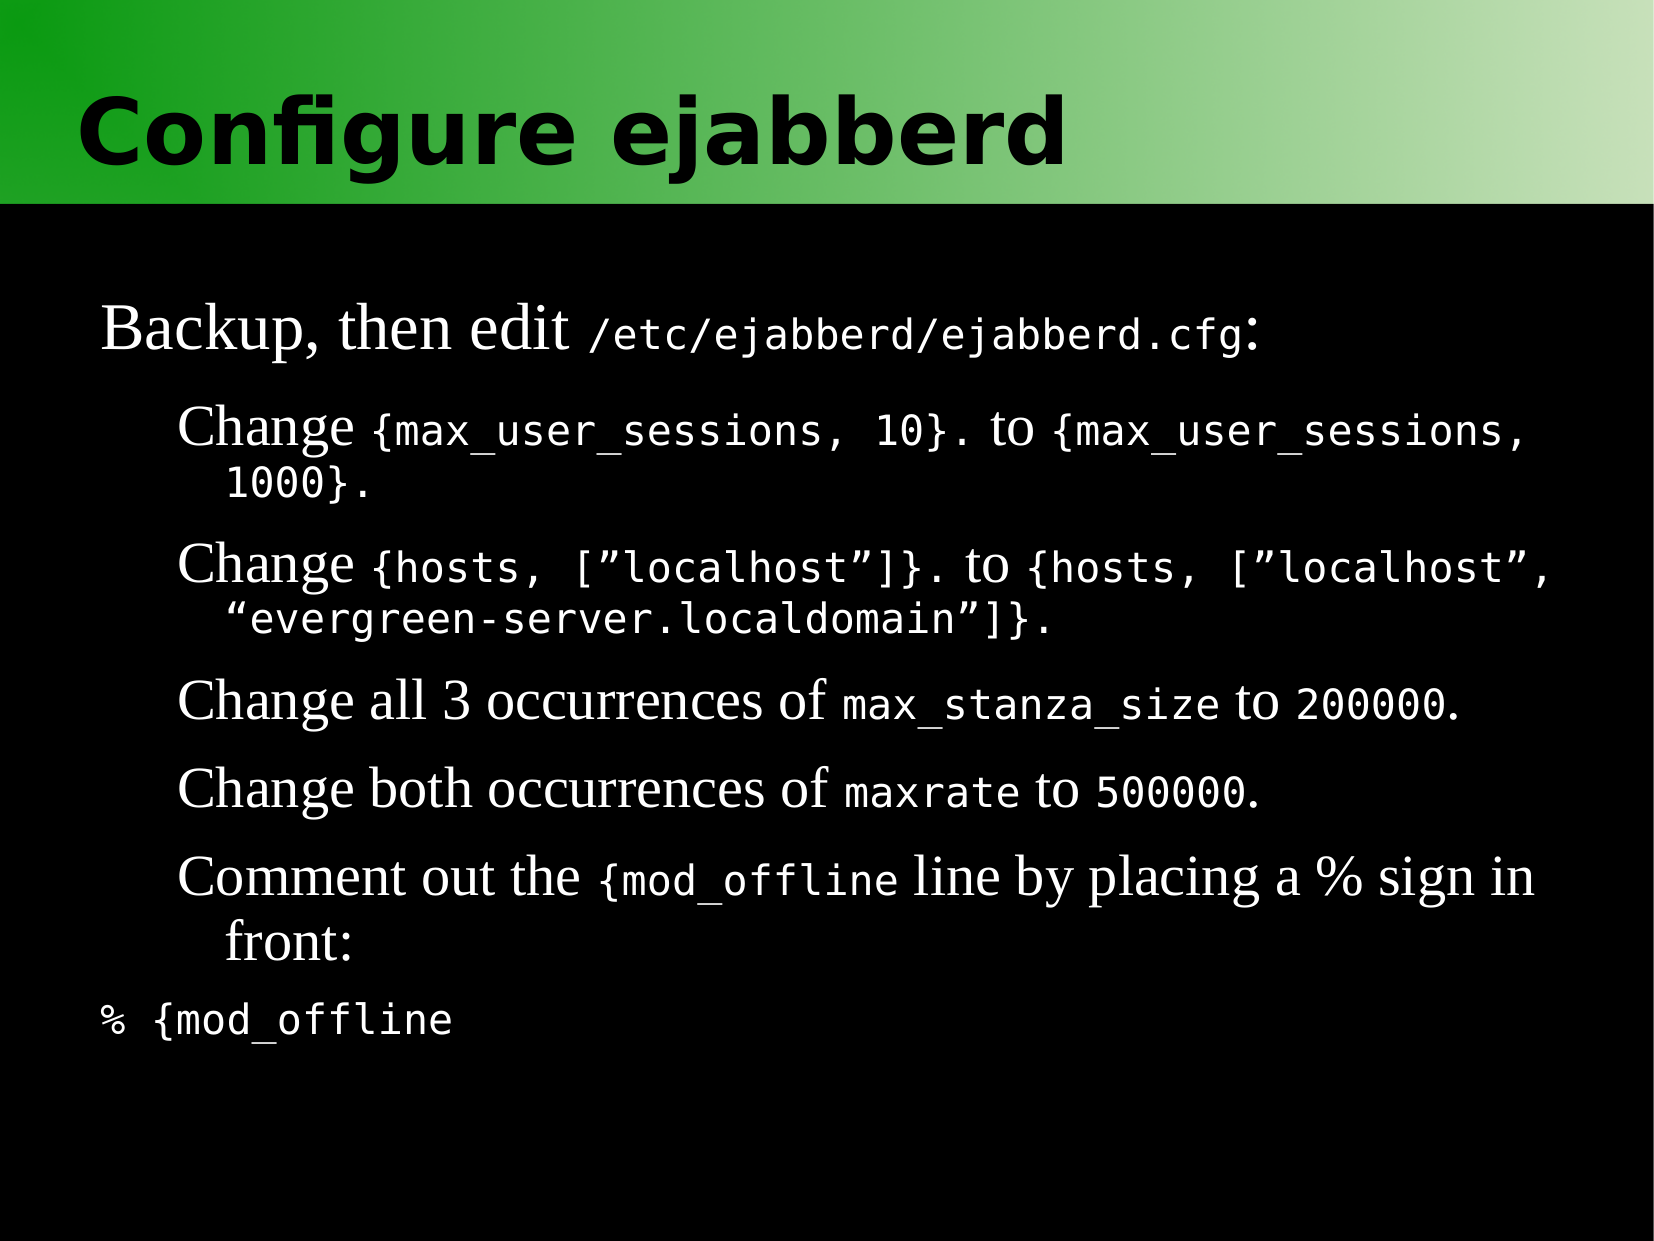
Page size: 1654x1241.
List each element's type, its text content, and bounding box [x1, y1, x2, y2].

picture [0, 0, 1654, 1241]
title Configure ejabberd [76, 36, 1565, 229]
list Backup, then edit /etc/ejabberd/ejabberd.cfg: Change {max_user_sessions, 10}. to {max_user_sessions, 1000}. Change {hosts, [”localhost”]}. to {hosts, [”localhost”, “evergreen-server.localdomain”]}. Change all 3 occurrences of max_stanza_size to 200000. Change both occurrences of maxrate to 500000. Comment out the {mod_offline line by placing a % sign in front: % {mod_offline [82, 290, 1571, 1159]
